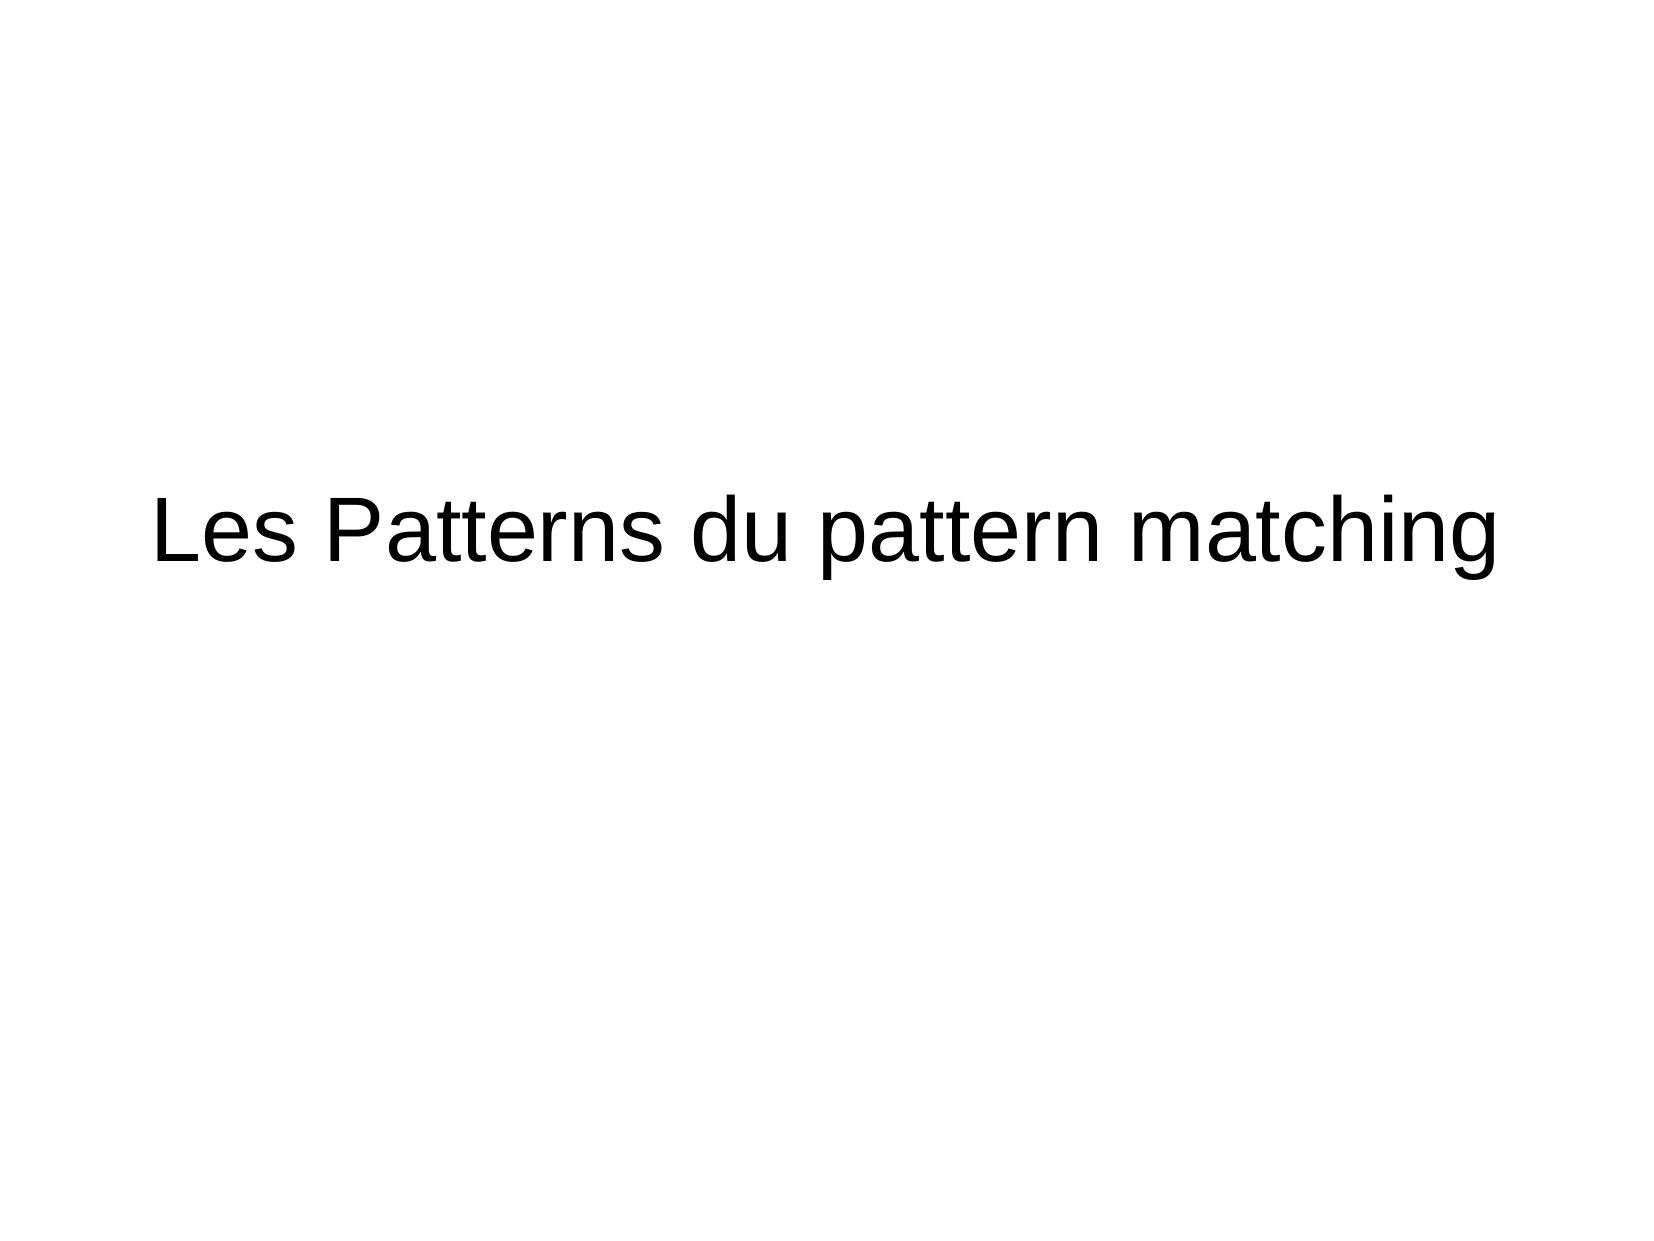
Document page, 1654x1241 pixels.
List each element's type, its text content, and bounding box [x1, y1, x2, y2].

subtitle Les Patterns du pattern matching [82, 49, 1571, 1010]
